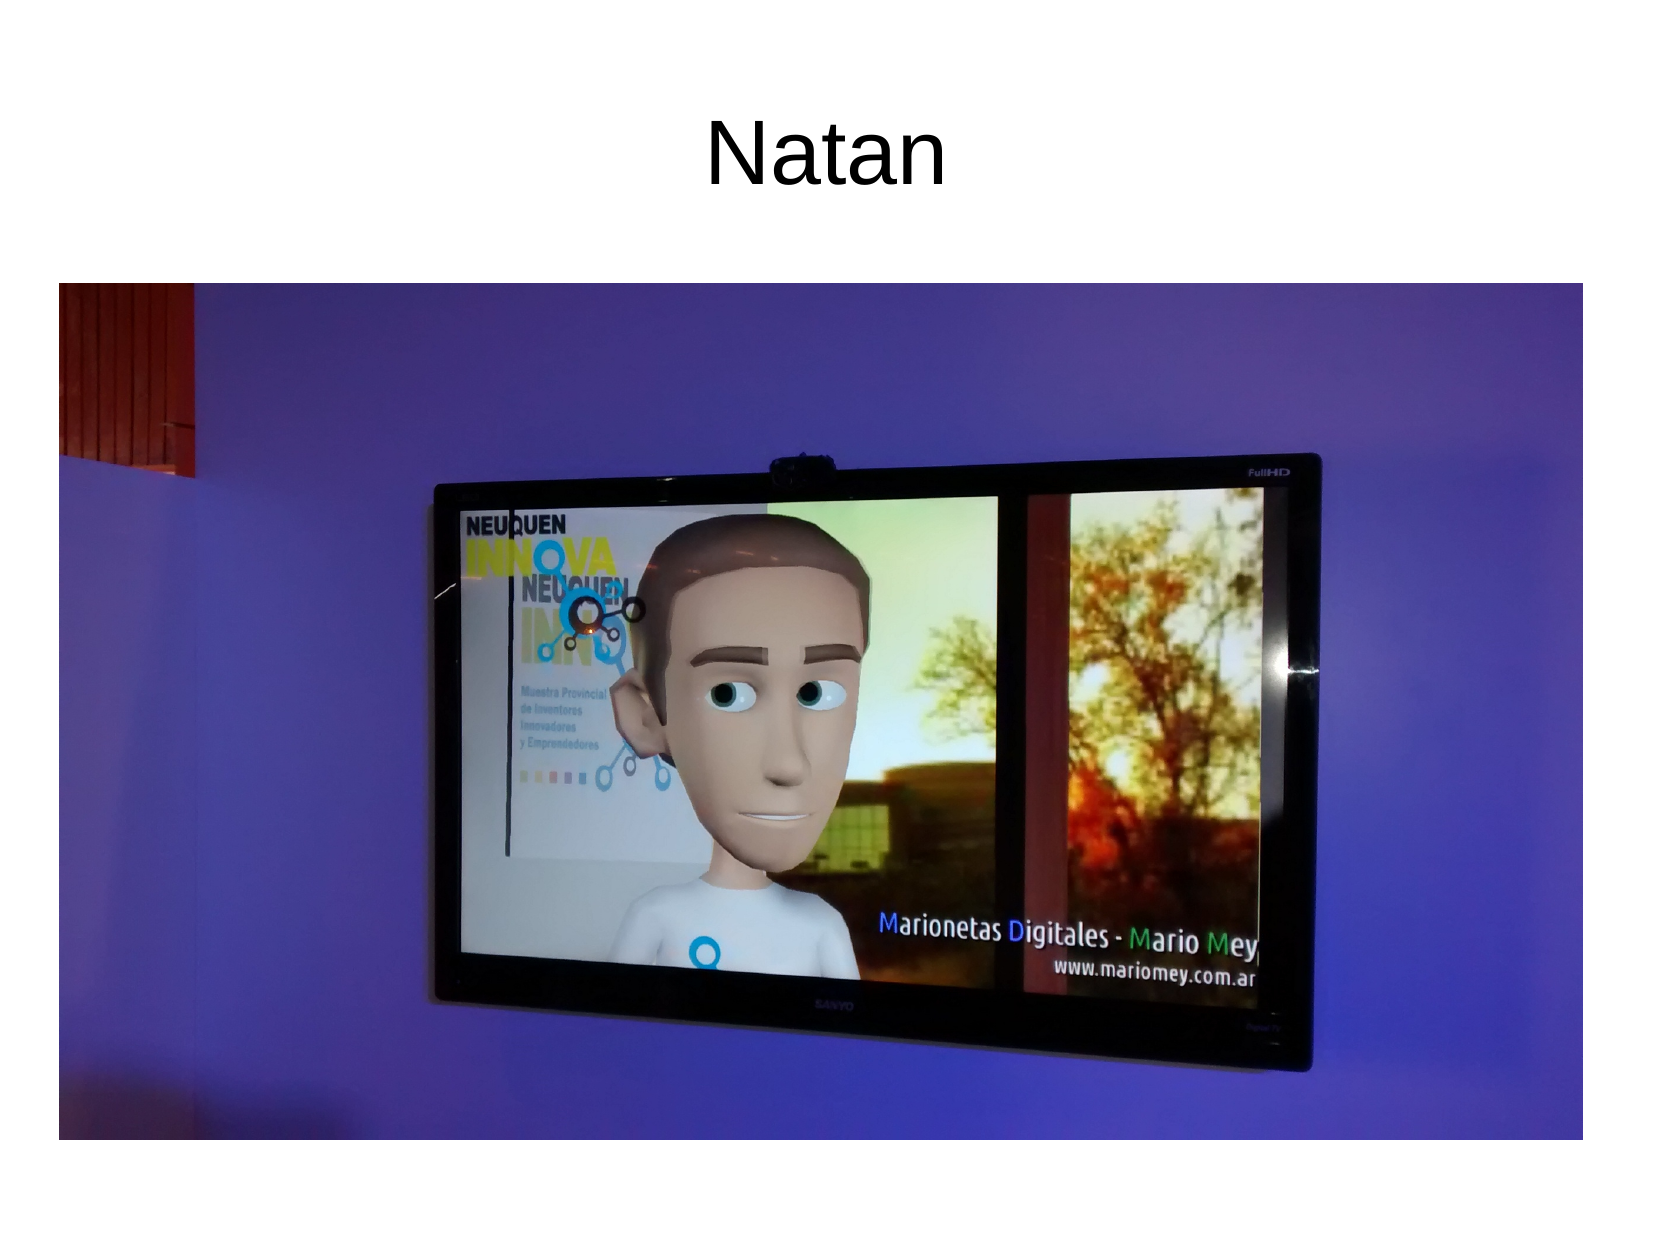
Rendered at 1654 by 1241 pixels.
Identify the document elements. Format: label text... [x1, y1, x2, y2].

picture [59, 283, 1583, 1140]
title Natan [82, 49, 1571, 257]
